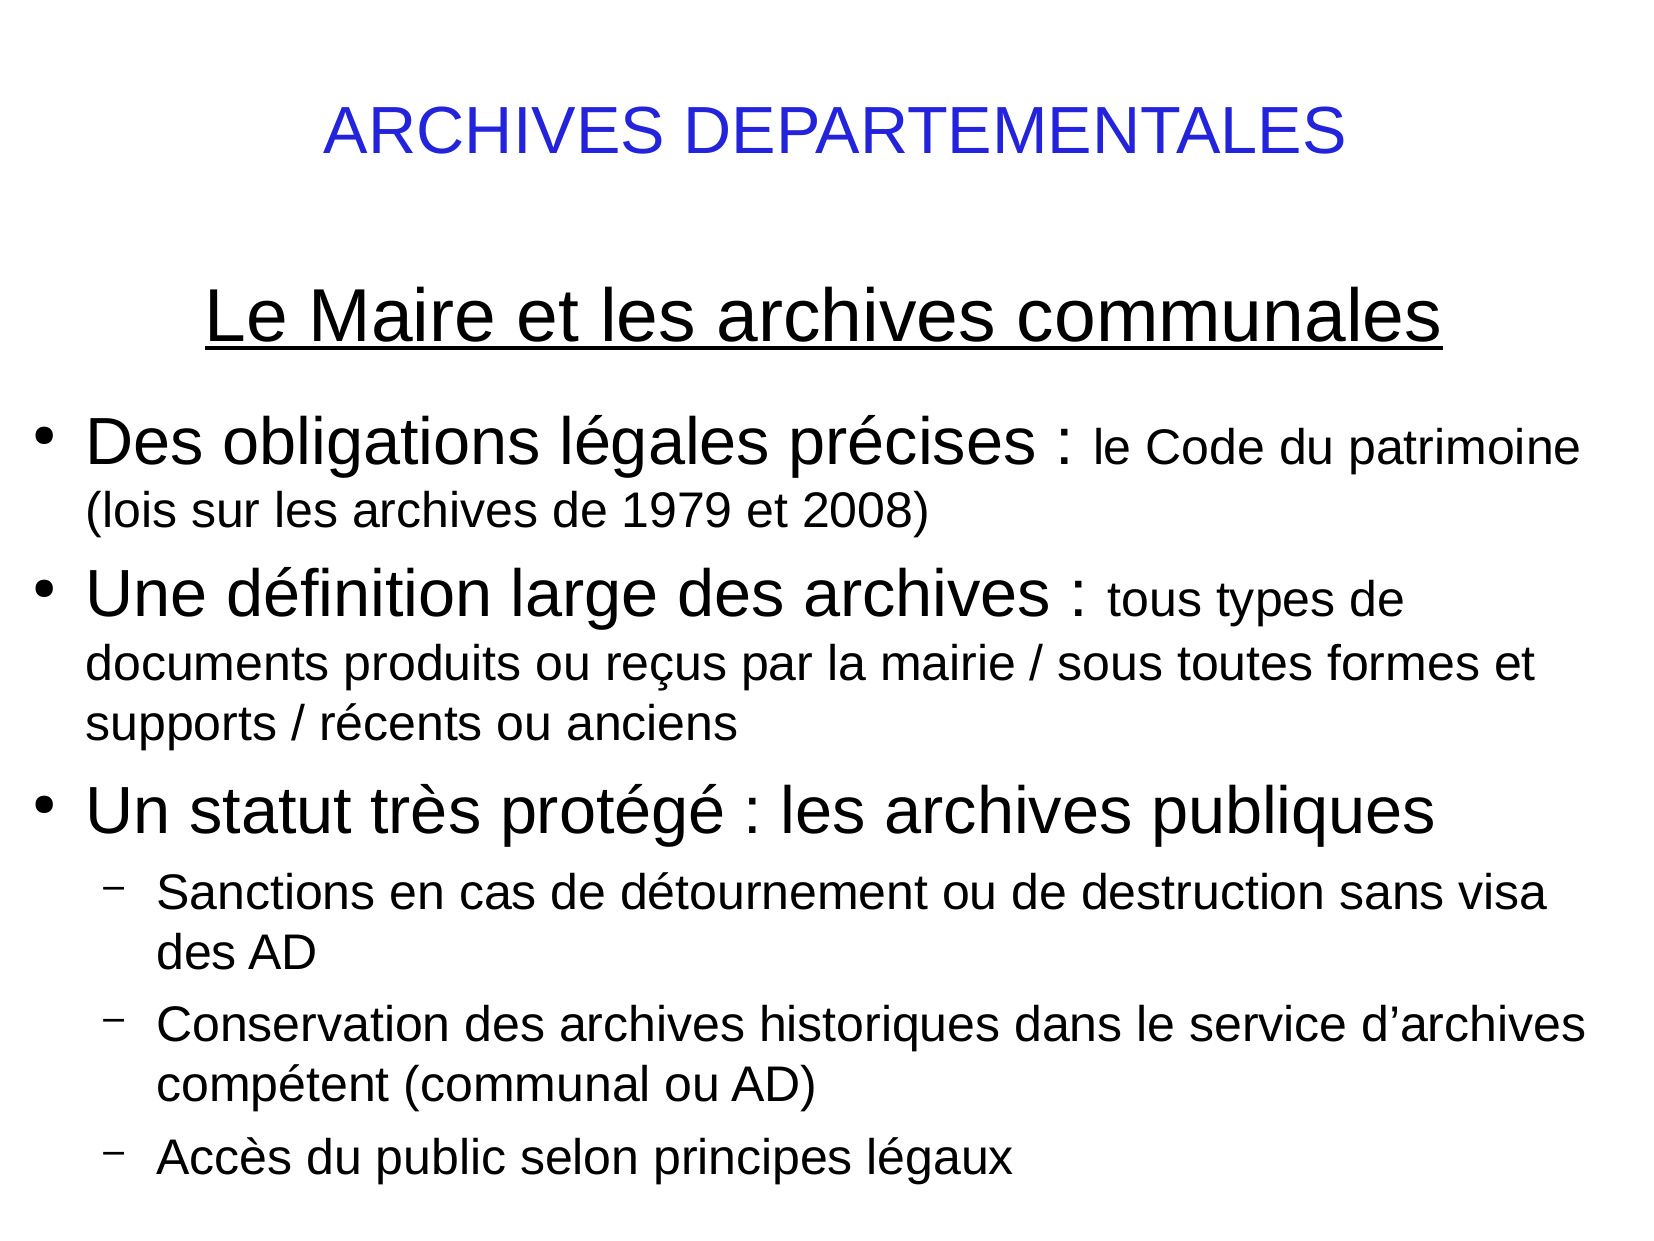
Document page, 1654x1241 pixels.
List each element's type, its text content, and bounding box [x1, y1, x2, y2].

title ARCHIVES DEPARTEMENTALES Le Maire et les archives communales [29, 59, 1619, 384]
list Des obligations légales précises : le Code du patrimoine (lois sur les archives de 1979 et 2008) Une définition large des archives : tous types de documents produits ou reçus par la mairie / sous toutes formes et supports / récents ou anciens Un statut très protégé : les archives publiques Sanctions en cas de détournement ou de destruction sans visa des AD Conservation des archives historiques dans le service d’archives compétent (communal ou AD) Accès du public selon principes légaux [0, 389, 1654, 1218]
